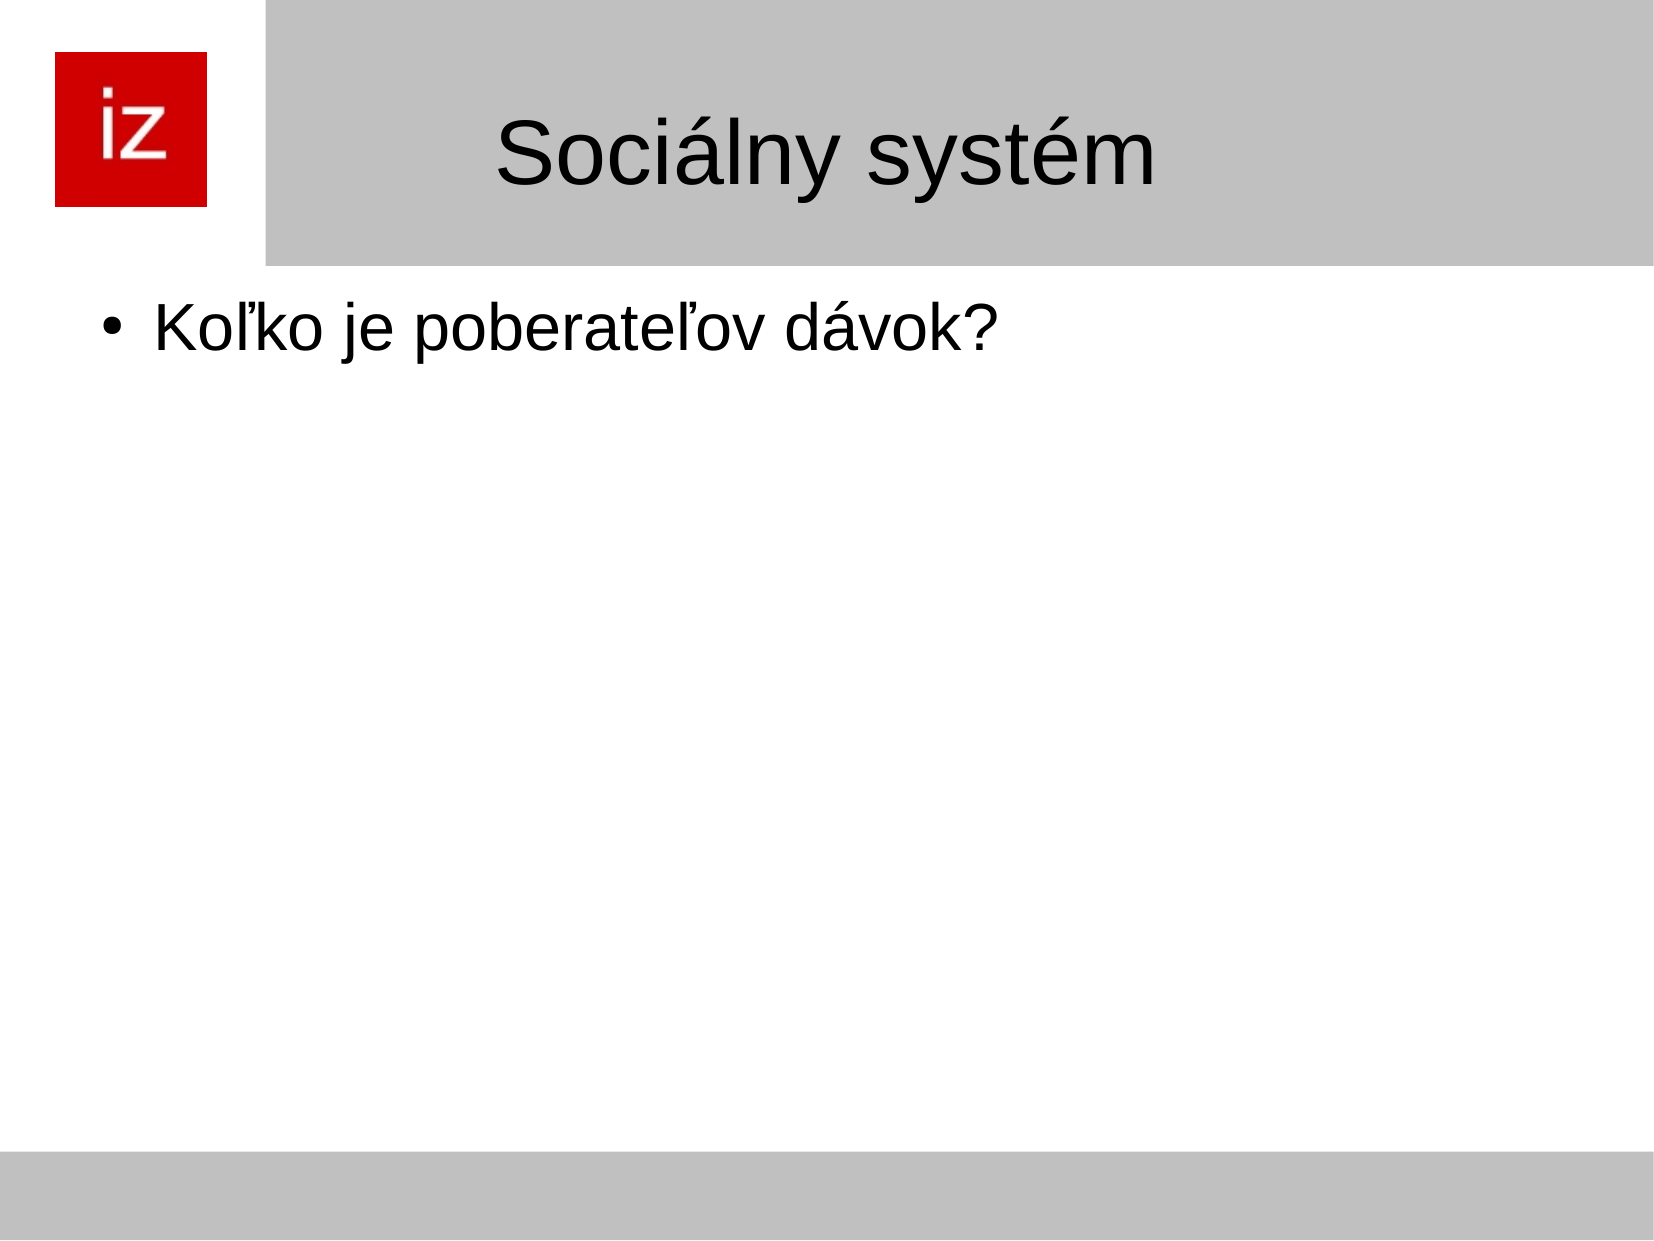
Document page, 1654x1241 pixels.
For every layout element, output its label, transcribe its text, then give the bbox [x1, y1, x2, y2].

title Sociálny systém [82, 49, 1571, 257]
picture [55, 52, 82, 207]
list Koľko je poberateľov dávok? [82, 290, 1571, 1010]
